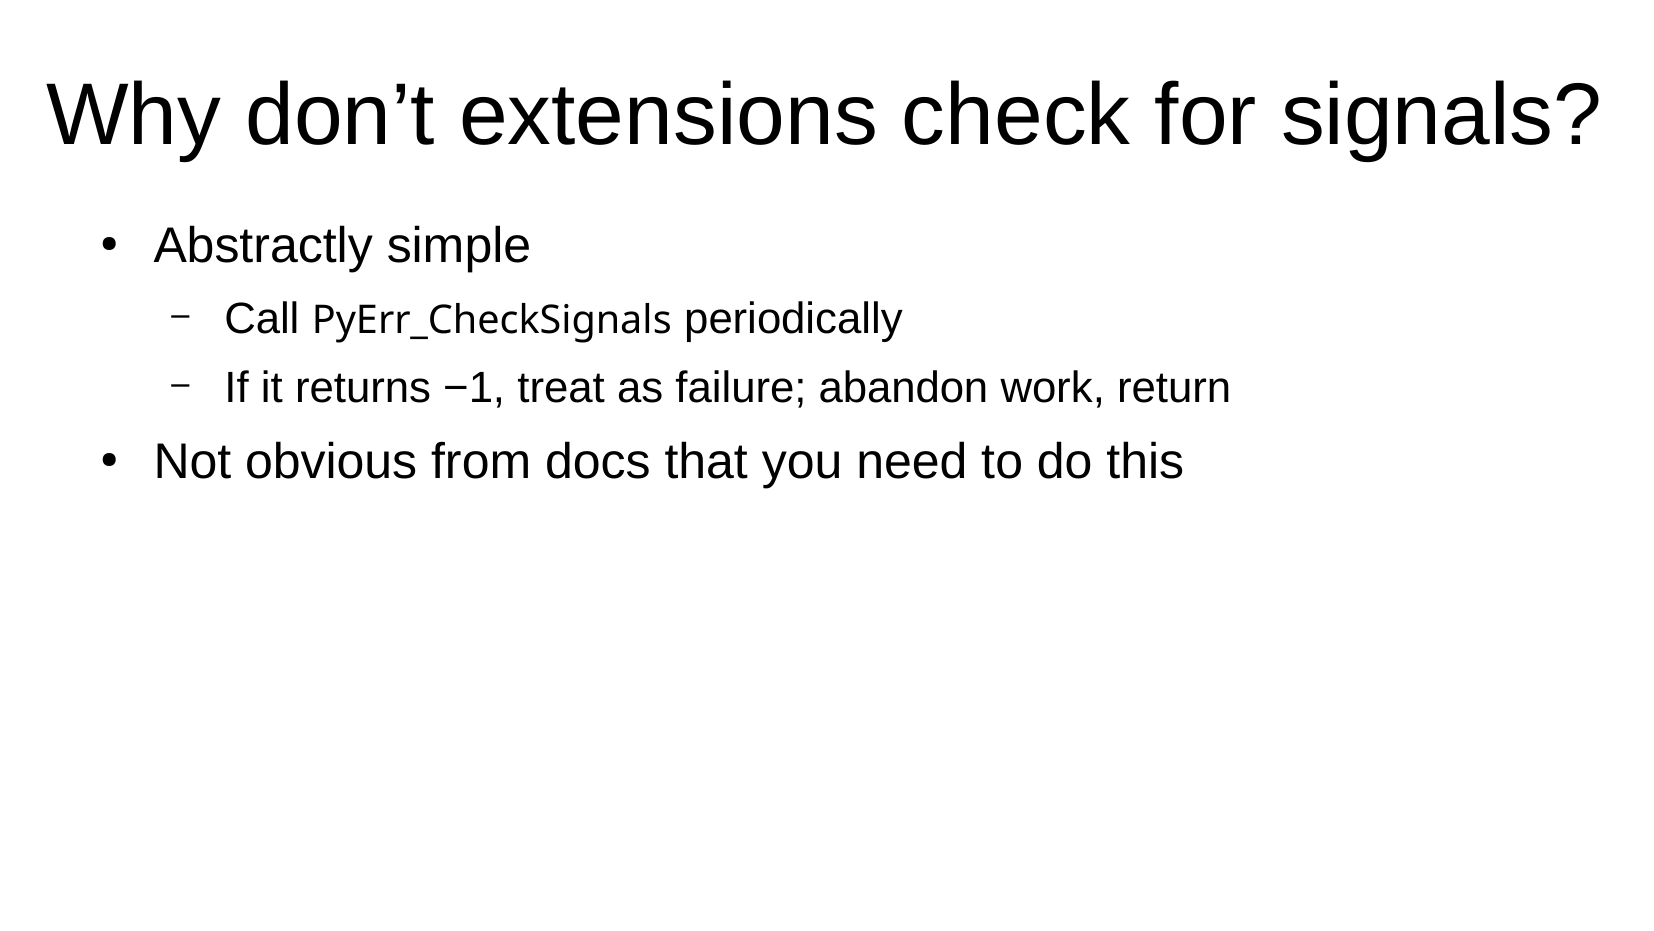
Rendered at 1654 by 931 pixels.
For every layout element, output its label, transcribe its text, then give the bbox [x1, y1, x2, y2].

list Abstractly simple Call PyErr_CheckSignals periodically If it returns −1, treat as failure; abandon work, return Not obvious from docs that you need to do this [82, 217, 1571, 900]
title Why don’t extensions check for signals? [0, 37, 1651, 193]
